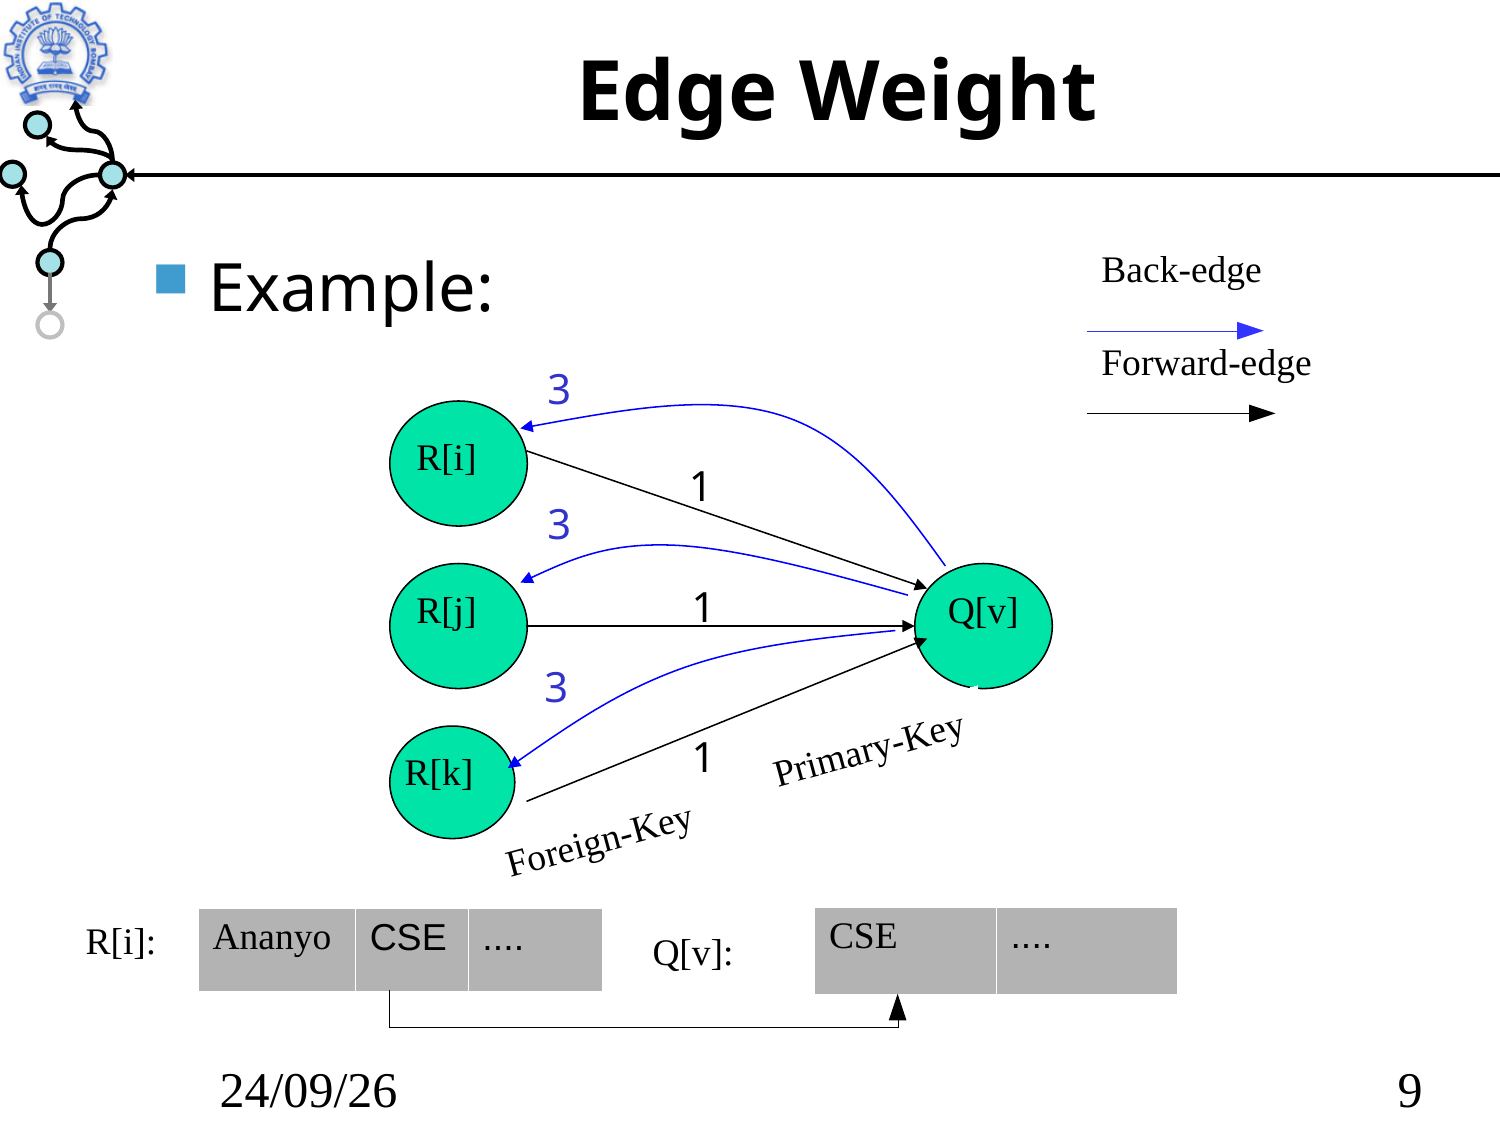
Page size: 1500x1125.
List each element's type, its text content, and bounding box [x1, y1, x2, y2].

table_header .... [997, 908, 1177, 994]
text_box Primary-Key [751, 685, 1006, 849]
text_box Foreign-Key [484, 768, 772, 927]
text_box R[i]: [70, 909, 178, 970]
text_box 1 [676, 723, 731, 785]
text_box Q[v]: [637, 920, 792, 1026]
table_header Ananyo [199, 909, 355, 991]
picture [0, 0, 113, 106]
text_box 3 [529, 652, 584, 719]
list Example: [137, 237, 1450, 1063]
table_header CSE [815, 908, 996, 994]
table_header CSE [356, 909, 468, 991]
title Edge Weight [200, 12, 1476, 163]
text_box R[k] [389, 740, 520, 800]
text_box R[j] [401, 578, 532, 639]
text_box 1 [674, 452, 728, 518]
text_box R[i] [401, 425, 532, 486]
table_header .... [469, 909, 602, 991]
text_box 3 [532, 355, 587, 422]
text_box Forward-edge [1086, 330, 1450, 466]
text_box 3 [532, 490, 587, 556]
text_box Q[v] [933, 578, 1063, 639]
text_box 1 [676, 573, 731, 639]
text_box Back-edge [1086, 237, 1347, 298]
